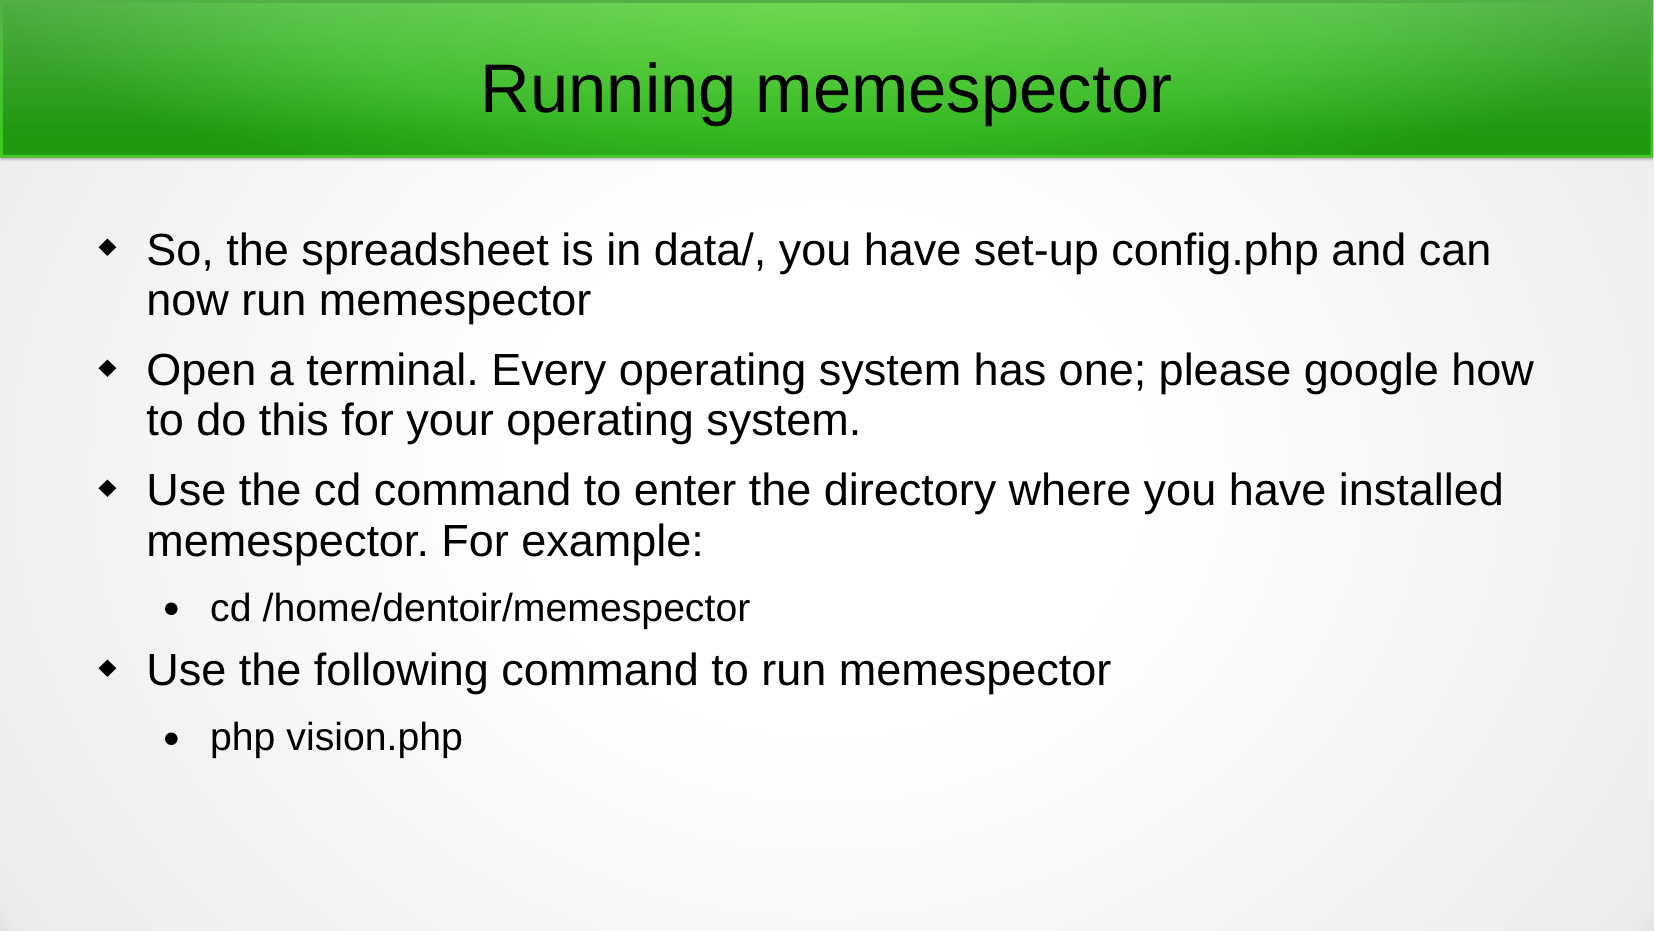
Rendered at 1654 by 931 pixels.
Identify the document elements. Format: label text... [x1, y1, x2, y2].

title Running memespector [82, 35, 1571, 142]
list So, the spreadsheet is in data/, you have set-up config.php and can now run memespector Open a terminal. Every operating system has one; please google how to do this for your operating system. Use the cd command to enter the directory where you have installed memespector. For example: cd /home/dentoir/memespector Use the following command to run memespector php vision.php [82, 224, 1571, 764]
